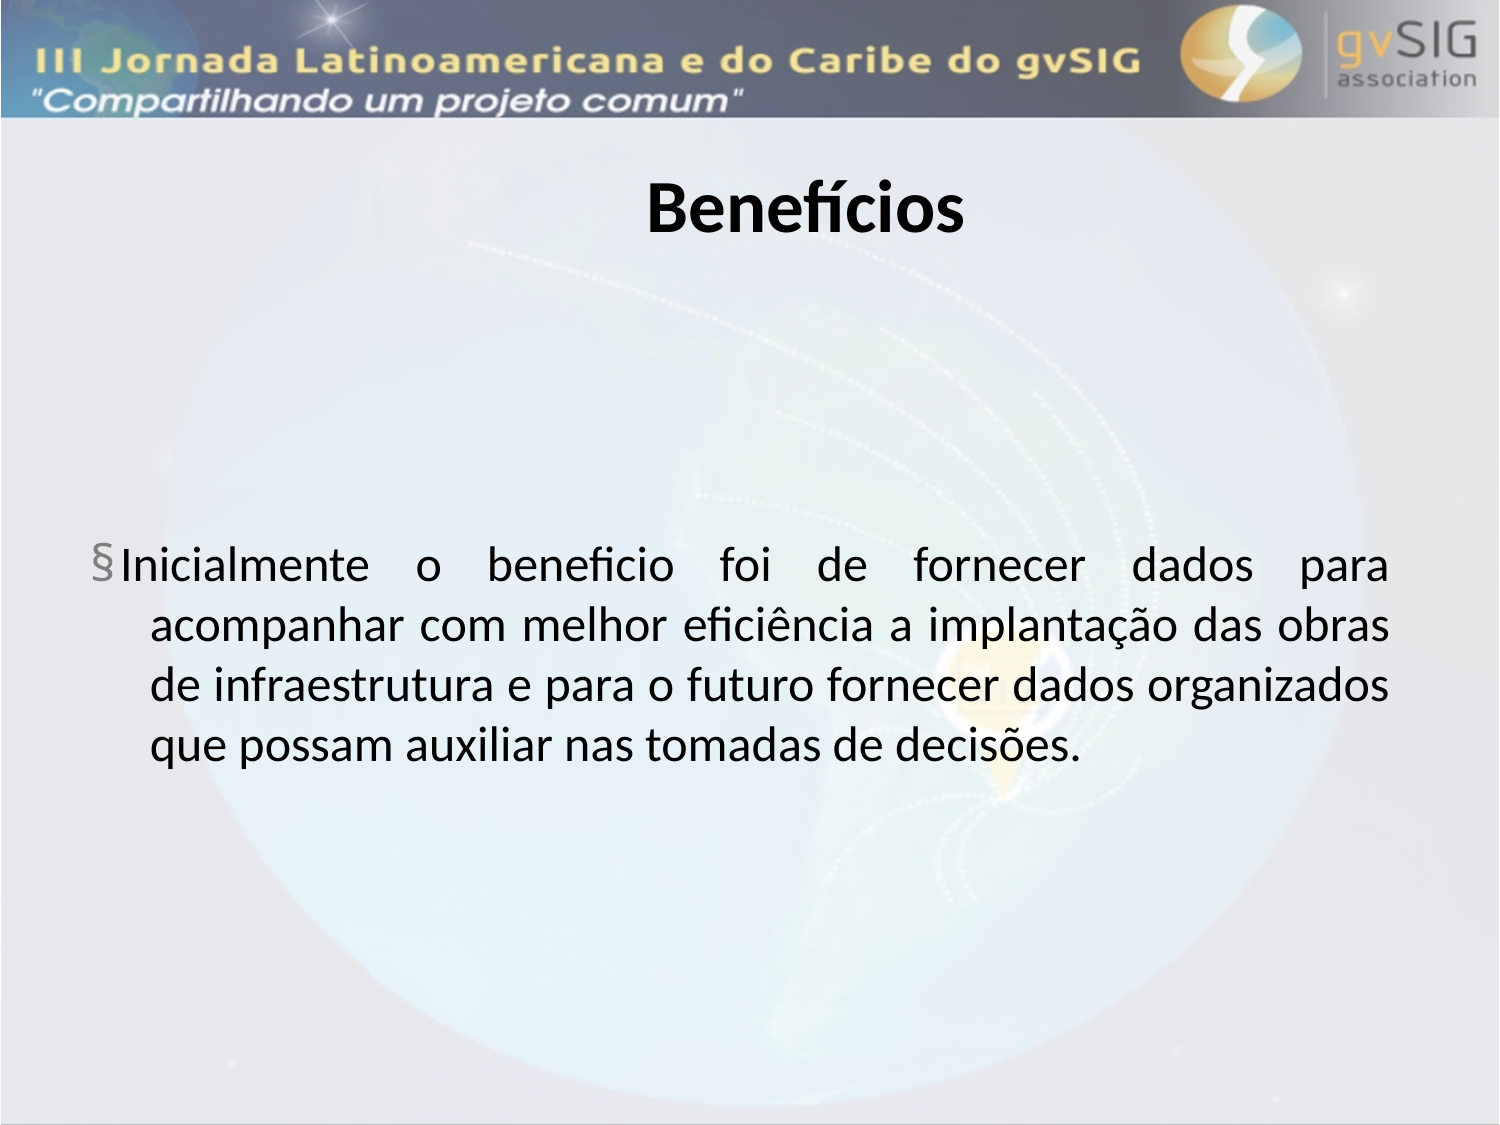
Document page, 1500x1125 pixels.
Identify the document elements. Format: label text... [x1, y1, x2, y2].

text_box Benefícios [631, 113, 1424, 291]
list Inicialmente o beneficio foi de fornecer dados para acompanhar com melhor eficiência a implantação das obras de infraestrutura e para o futuro fornecer dados organizados que possam auxiliar nas tomadas de decisões. [75, 290, 1424, 1013]
picture [0, 0, 1500, 1125]
